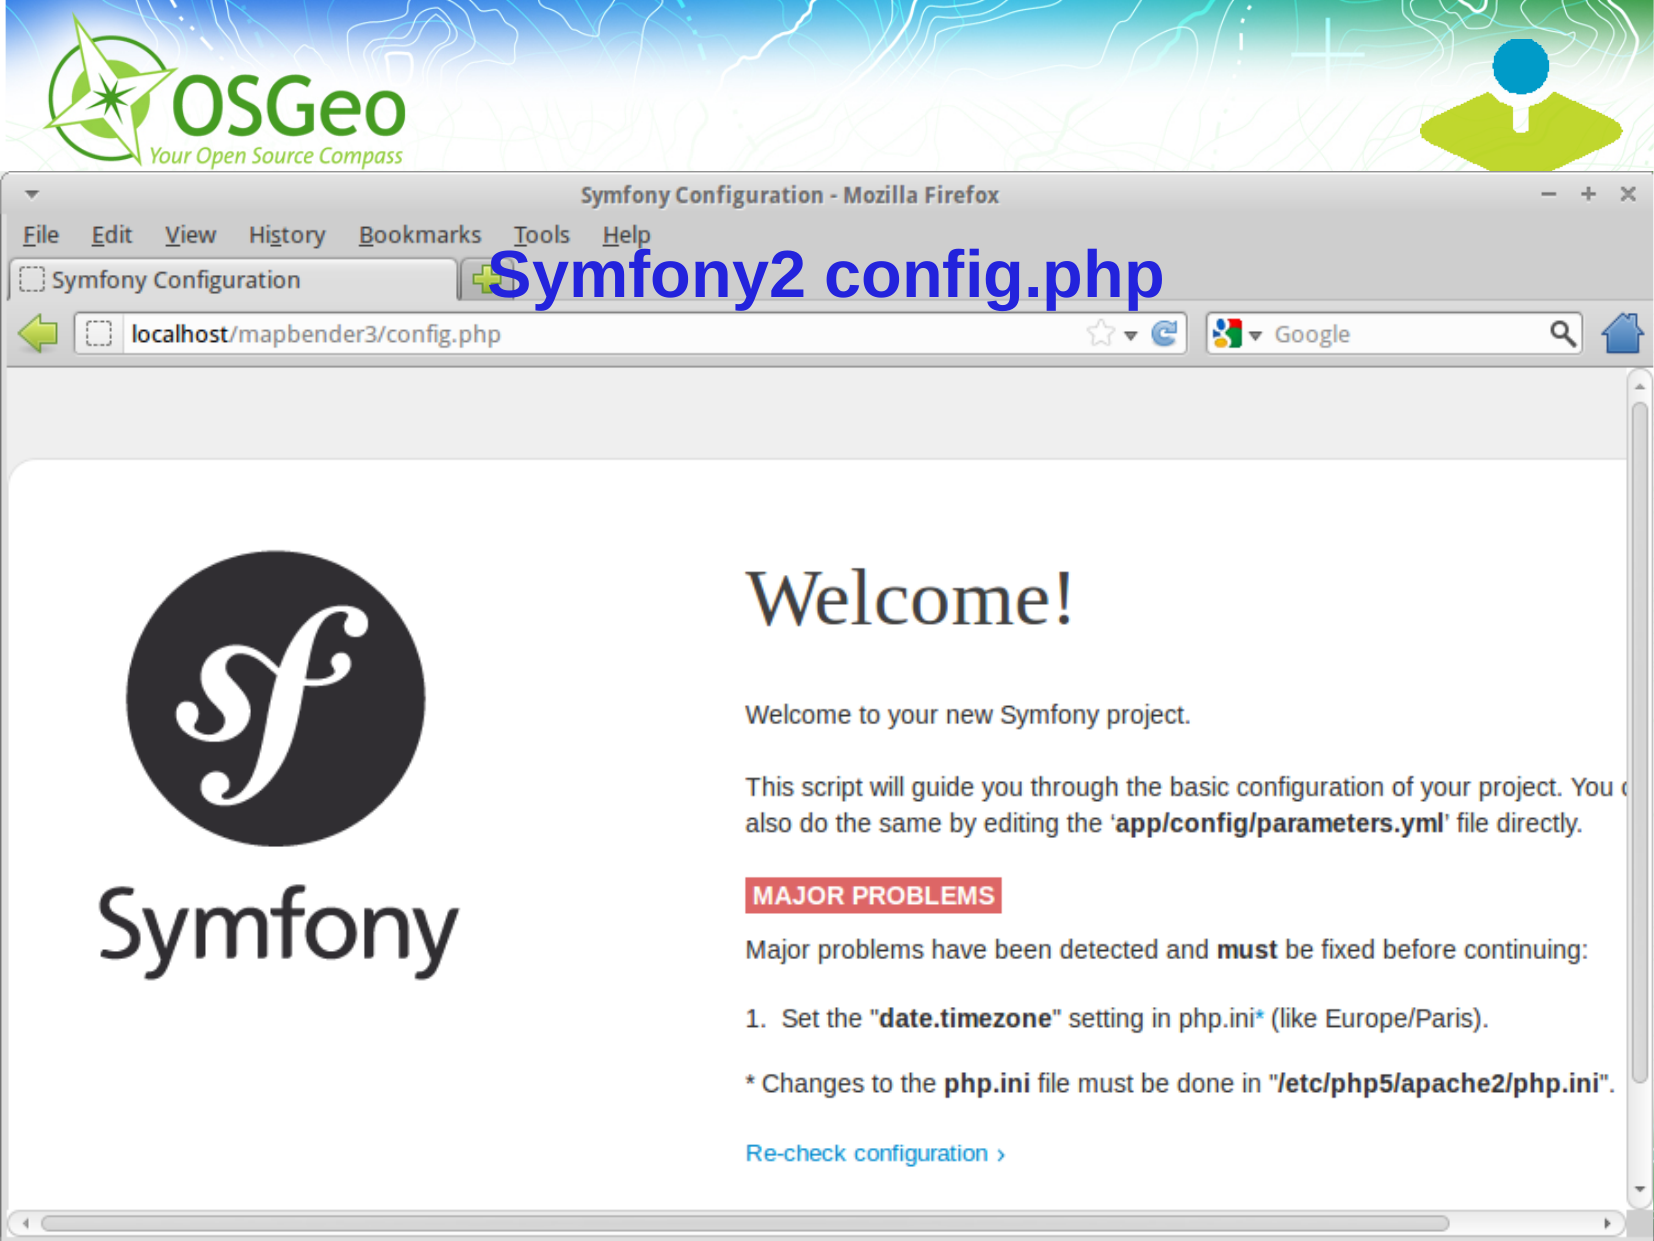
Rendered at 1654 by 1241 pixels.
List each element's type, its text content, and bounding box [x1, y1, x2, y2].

title Symfony2 config.php [82, 200, 1571, 349]
picture [0, 0, 1654, 1241]
